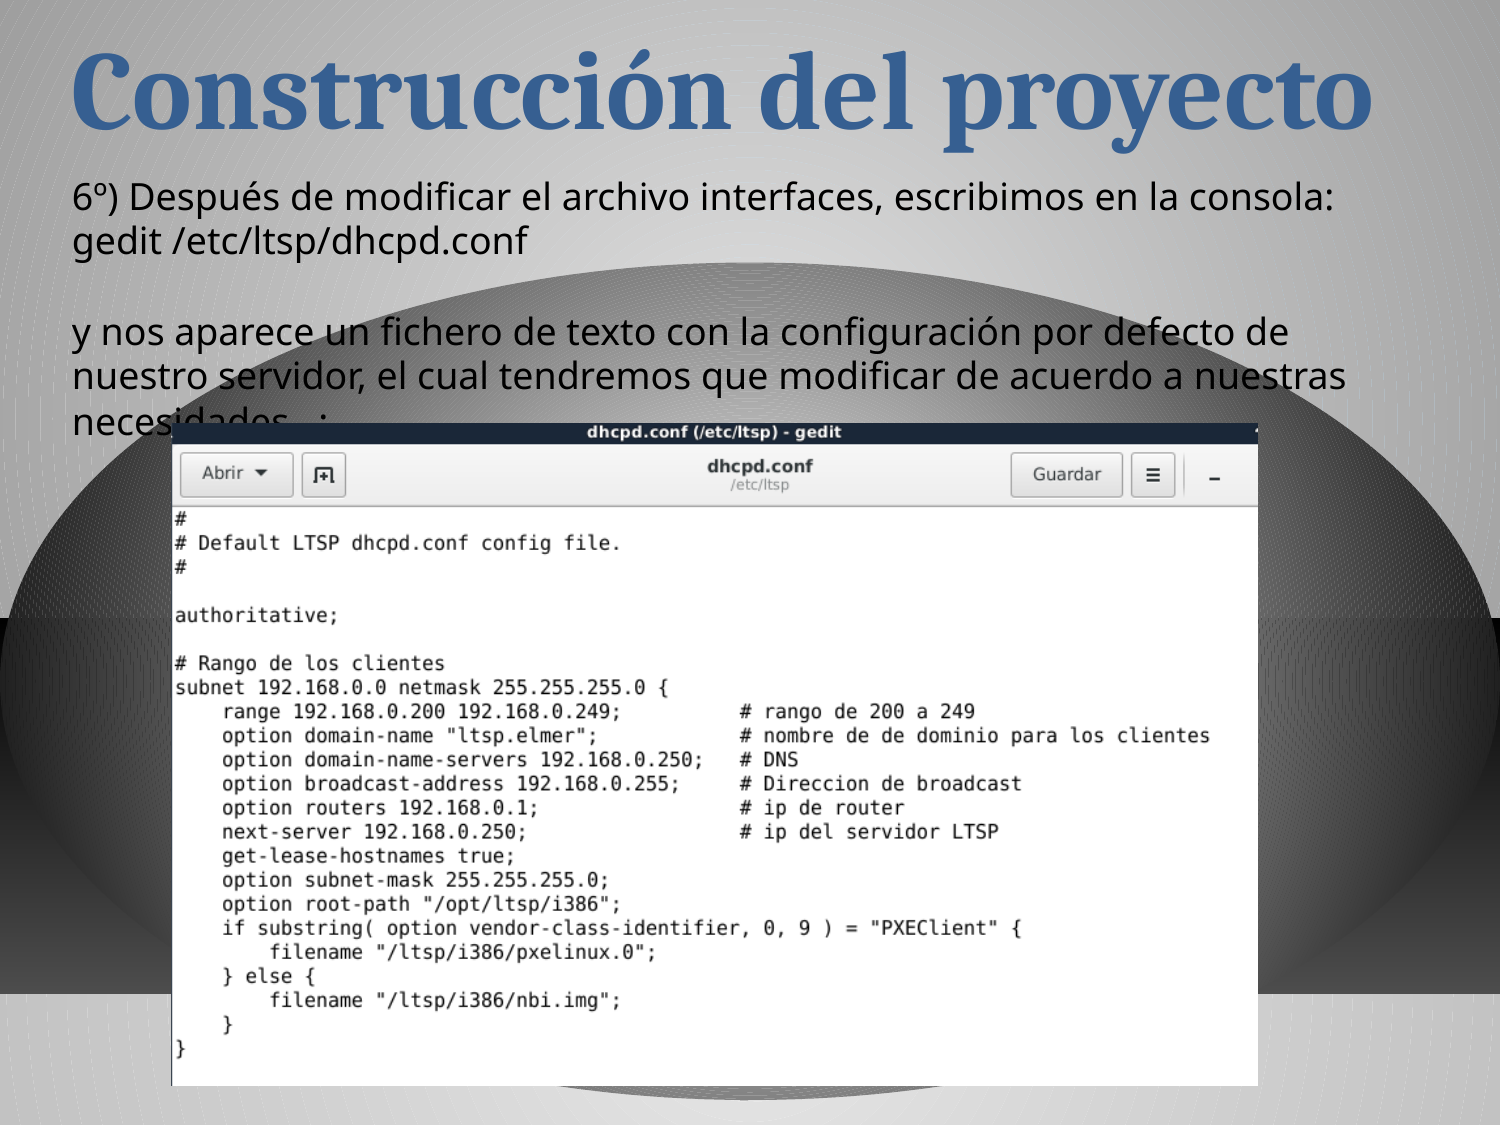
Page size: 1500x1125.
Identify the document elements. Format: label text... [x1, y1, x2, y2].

picture [171, 423, 1258, 1086]
text_box 6º) Después de modificar el archivo interfaces, escribimos en la consola: gedit /etc/ltsp/dhcpd.conf y nos aparece un fichero de texto con la configuración por defecto de nuestro servidor, el cual tendremos que modificar de acuerdo a nuestras necesidades : [57, 165, 1443, 450]
text_box Construcción del proyecto [57, 10, 1391, 160]
